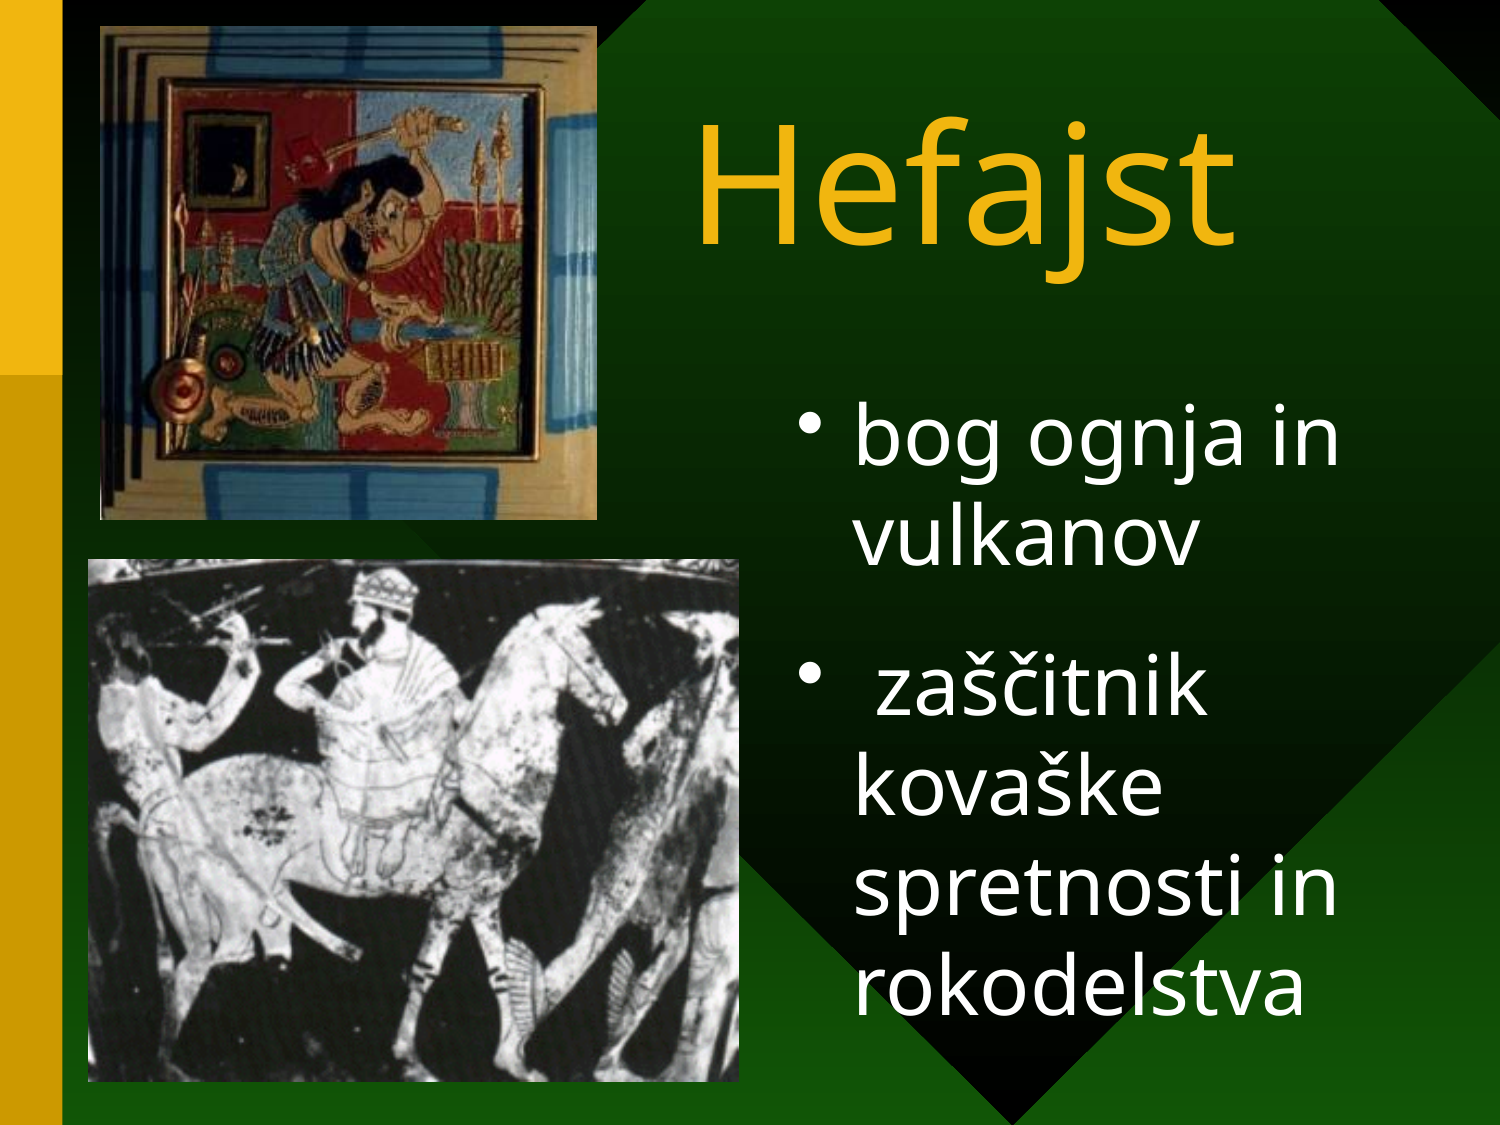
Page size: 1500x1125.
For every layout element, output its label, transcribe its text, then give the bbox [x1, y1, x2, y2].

picture [88, 559, 739, 1082]
picture [100, 26, 597, 520]
list bog ognja in vulkanov zaščitnik kovaške spretnosti in rokodelstva [781, 375, 1388, 975]
title Hefajst [597, 99, 1388, 288]
